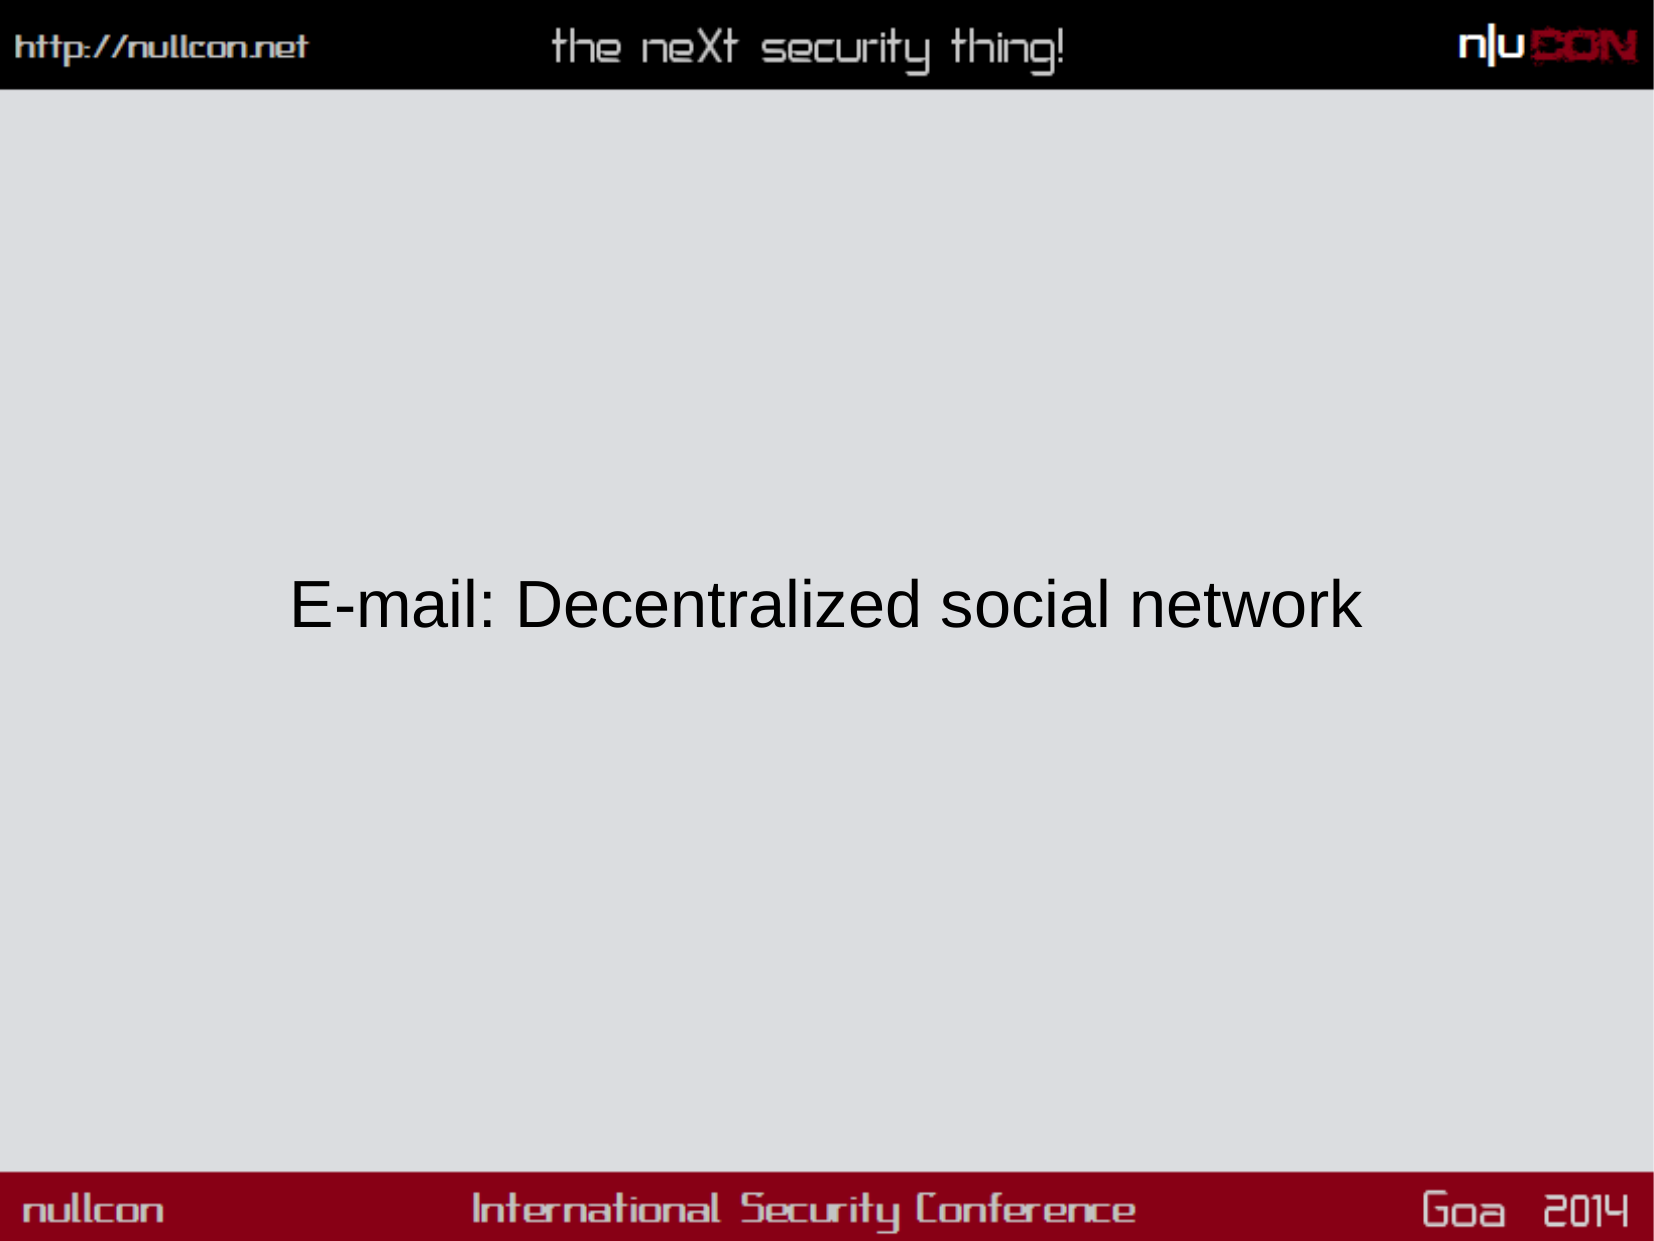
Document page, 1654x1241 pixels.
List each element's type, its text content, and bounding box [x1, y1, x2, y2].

picture [0, 0, 1654, 1241]
subtitle E-mail: Decentralized social network [82, 49, 1571, 1010]
